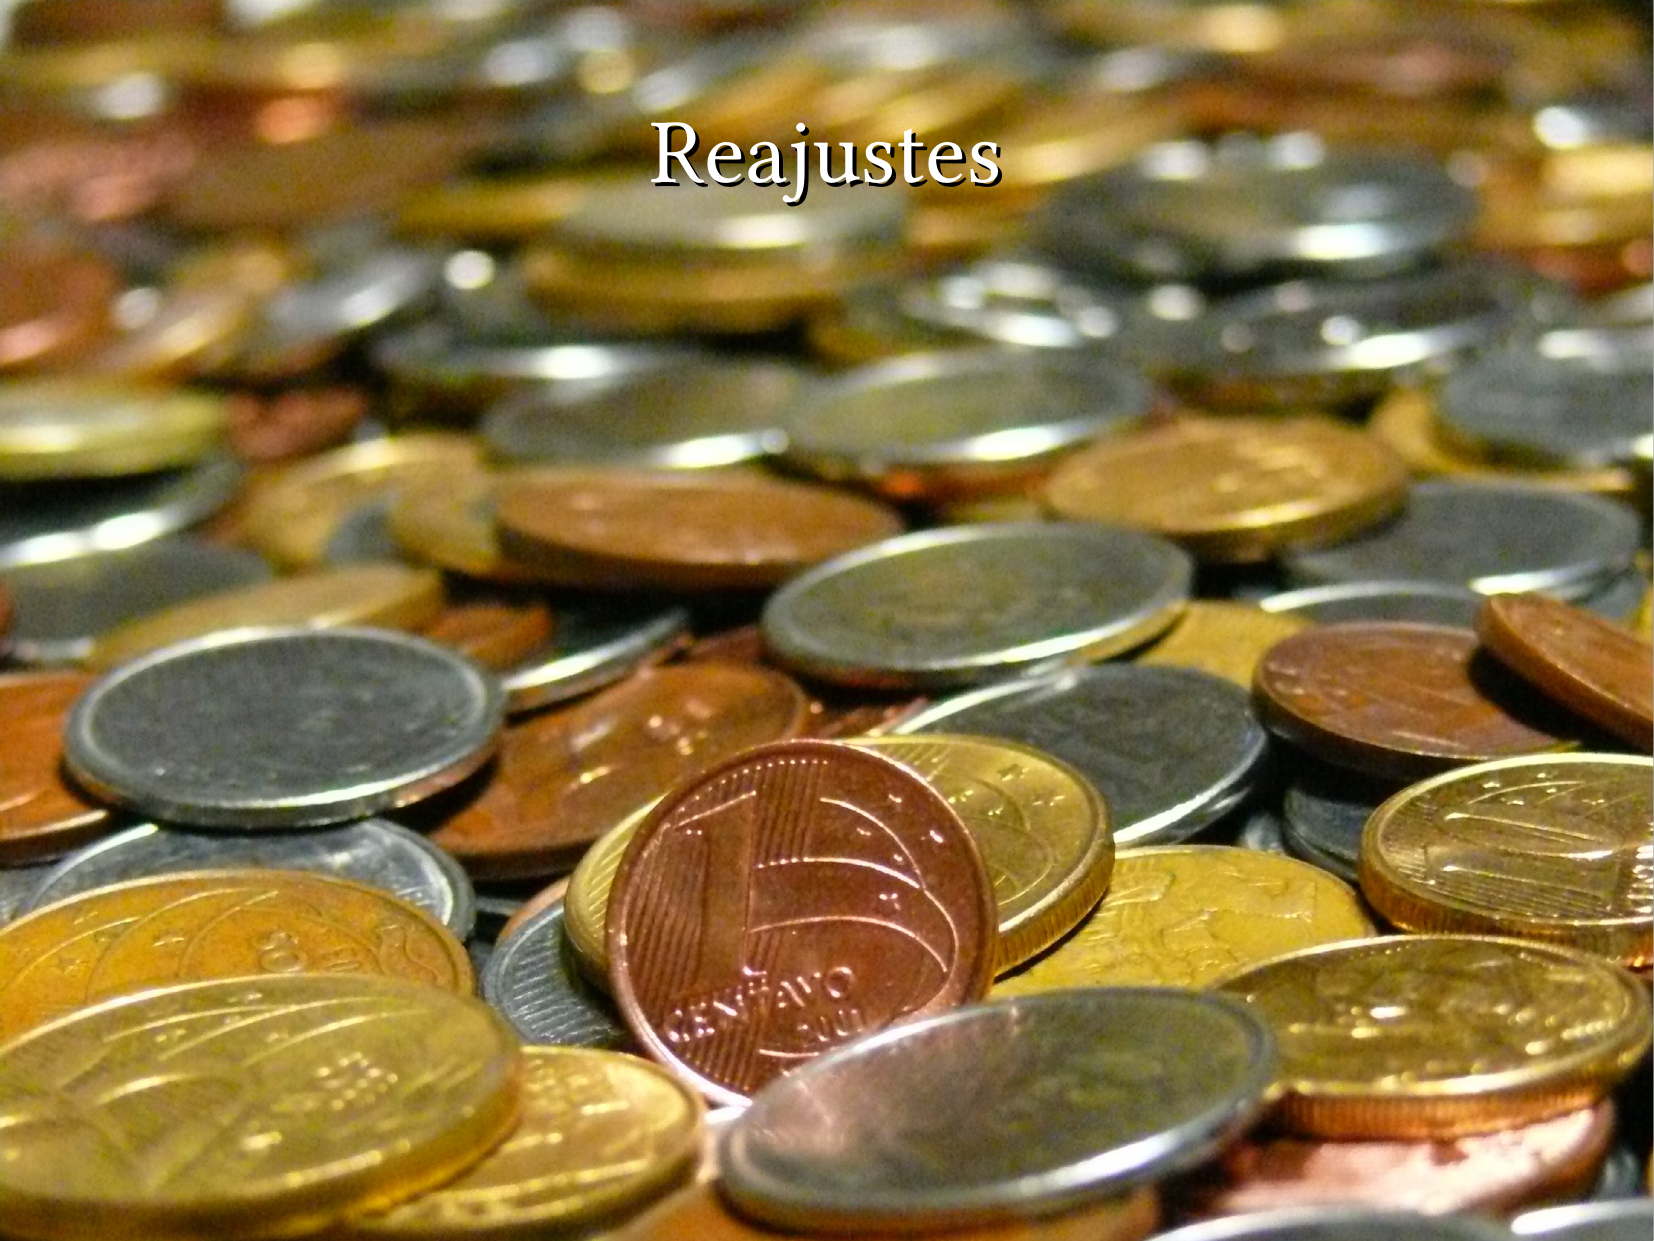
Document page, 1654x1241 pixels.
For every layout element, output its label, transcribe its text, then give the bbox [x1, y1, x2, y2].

picture [0, 0, 1654, 1241]
title Reajustes [82, 49, 1571, 257]
